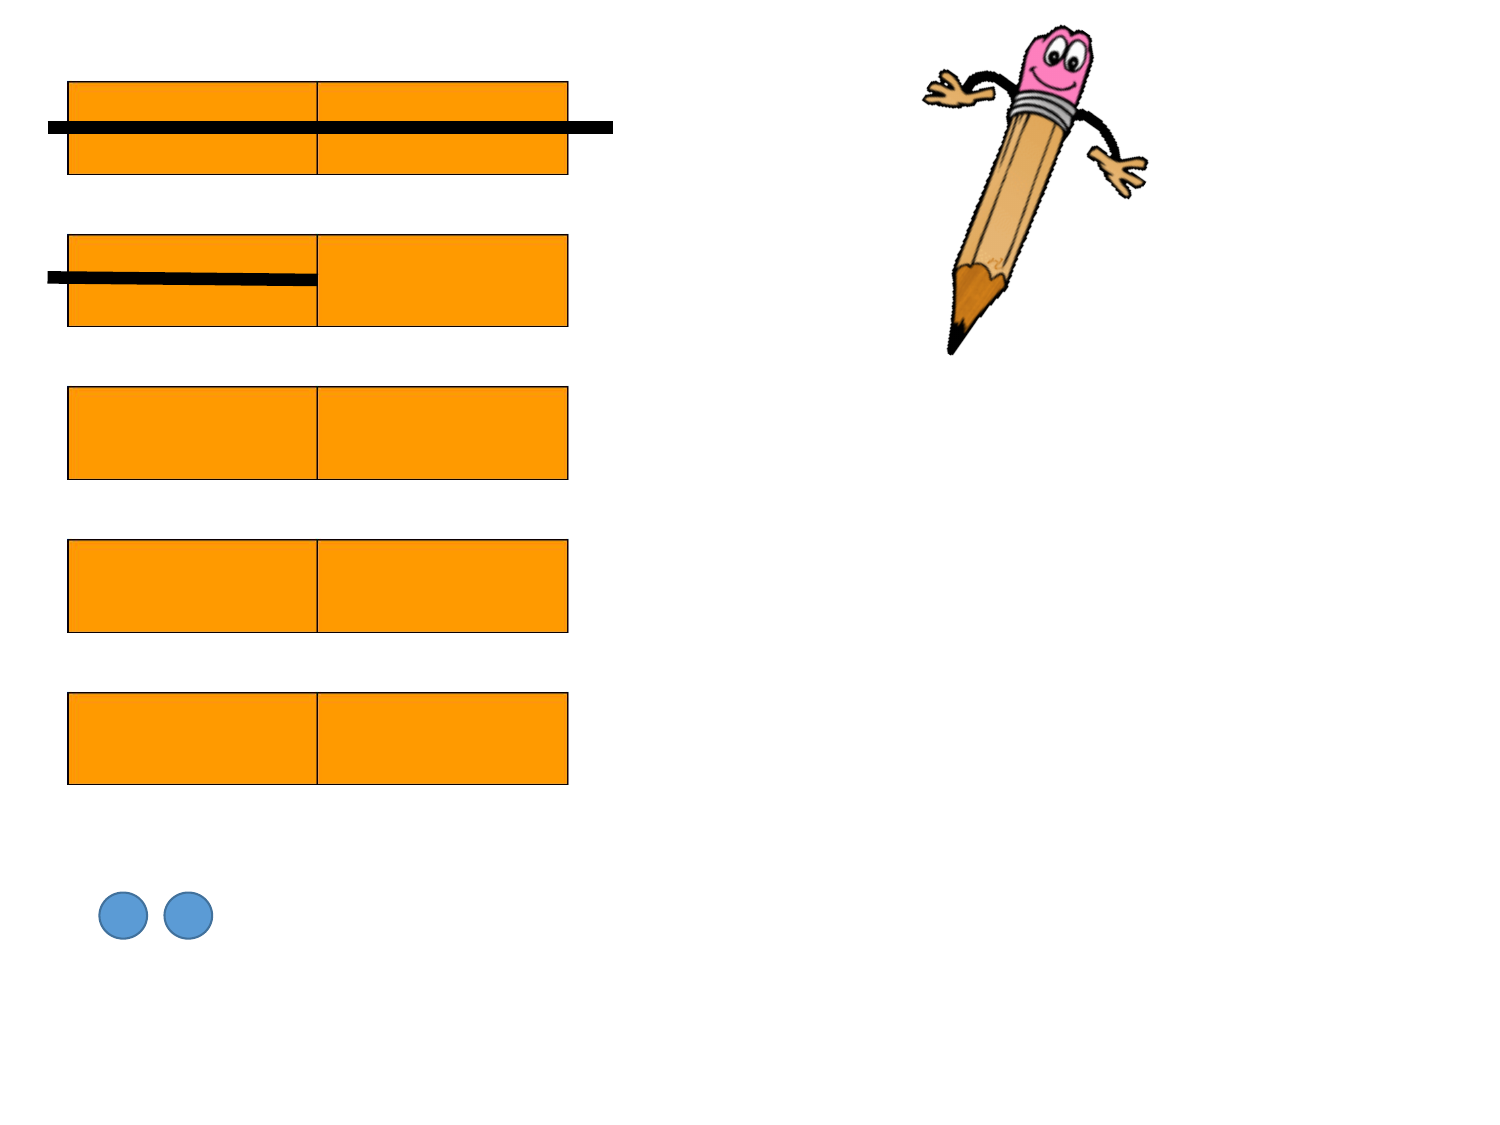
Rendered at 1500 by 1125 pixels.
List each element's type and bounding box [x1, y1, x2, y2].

text_box [164, 892, 213, 939]
picture [67, 691, 569, 785]
text_box [99, 892, 148, 939]
picture [67, 538, 569, 633]
picture [808, 0, 1197, 391]
picture [67, 385, 569, 480]
picture [67, 80, 569, 121]
picture [67, 134, 569, 175]
picture [67, 233, 569, 327]
